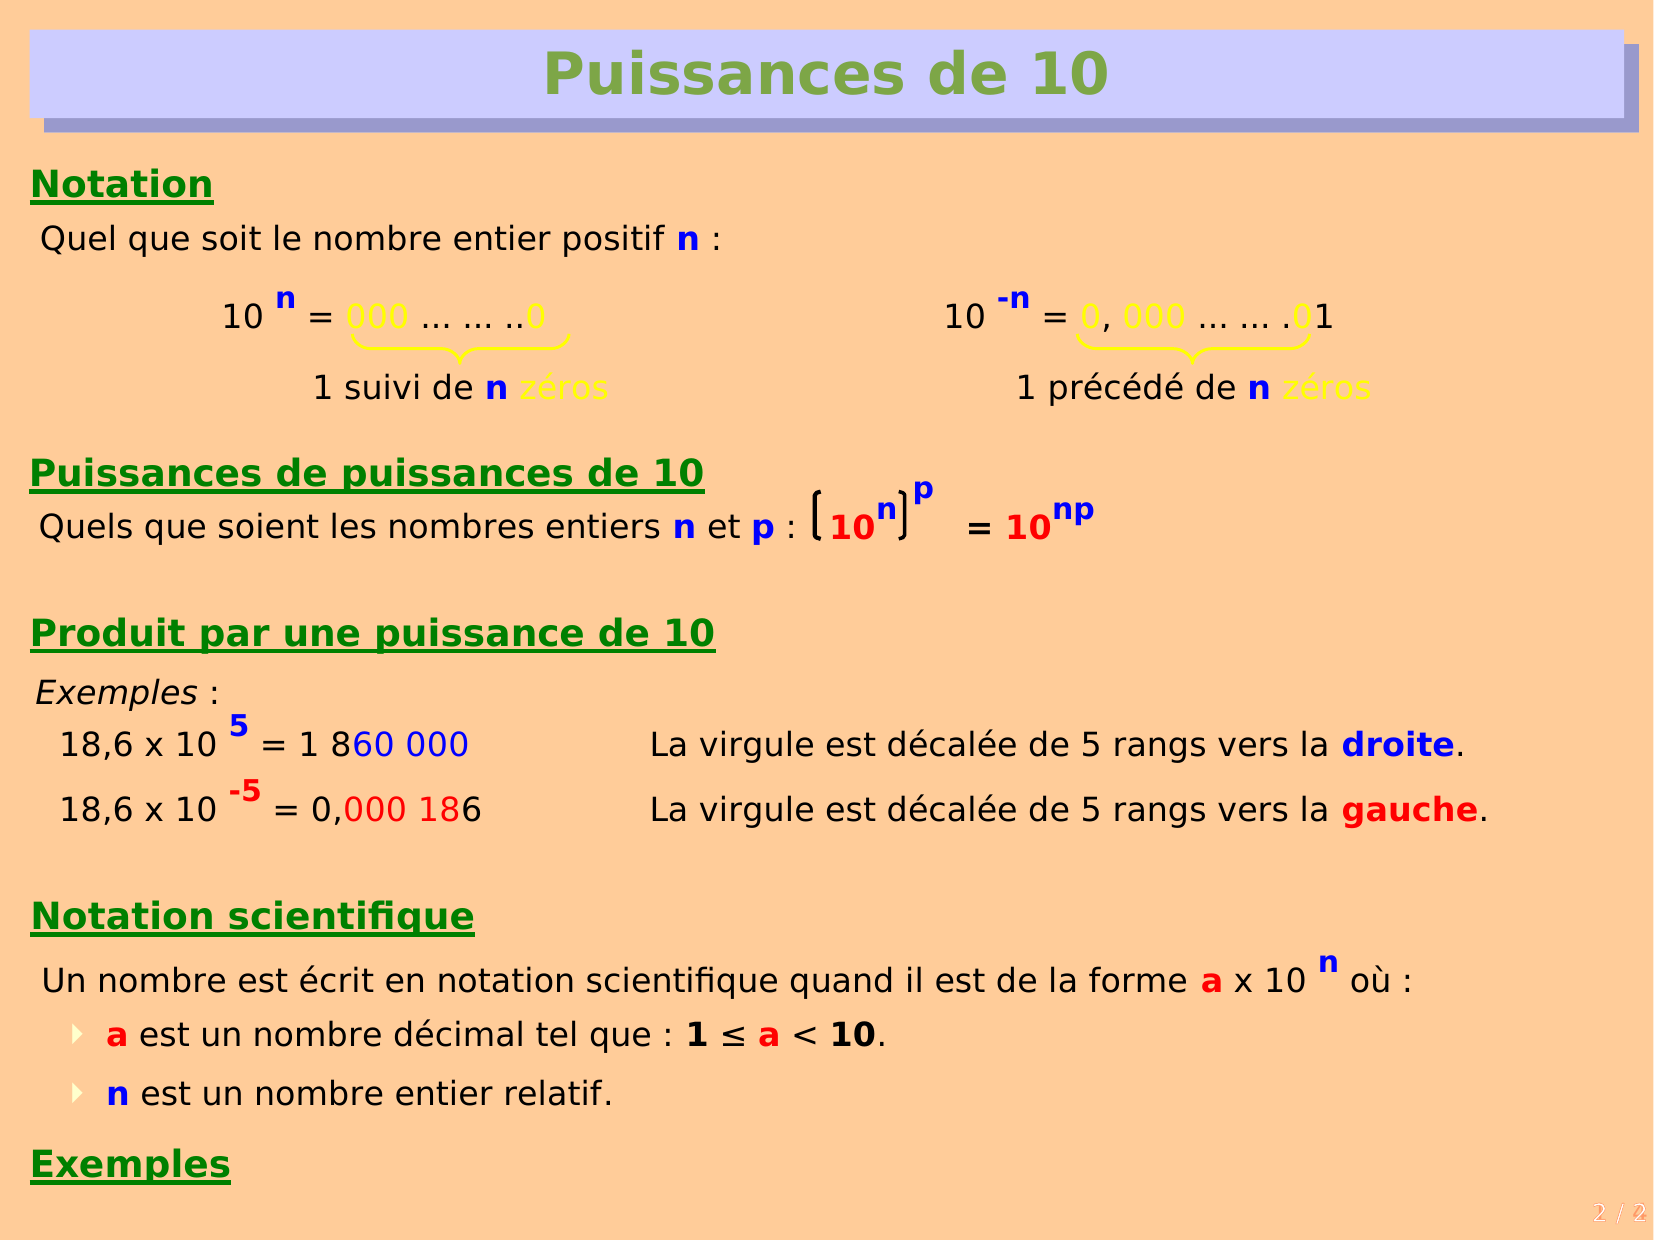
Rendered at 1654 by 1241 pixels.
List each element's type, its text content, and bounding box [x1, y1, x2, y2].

text_box 2 / 2 [1591, 1198, 1649, 1235]
text_box 18,6 x 10 -5 = 0,000 186 [59, 773, 483, 830]
text_box 1 précédé de n zéros [1015, 368, 1373, 408]
text_box Exemples [29, 1142, 232, 1187]
text_box  a est un nombre décimal tel que : 1 ≤ a < 10. [62, 1015, 888, 1055]
text_box Notation scientifique [29, 894, 477, 939]
text_box 10 -n = 0, 000 ... ... .01 [943, 280, 1344, 337]
text_box La virgule est décalée de 5 rangs vers la droite. [649, 725, 1466, 765]
text_box p [912, 470, 935, 527]
text_box  n est un nombre entier relatif. [62, 1074, 614, 1114]
text_box Un nombre est écrit en notation scientifique quand il est de la forme a x 10 n où : [41, 944, 1459, 1001]
text_box Quel que soit le nombre entier positif n : [39, 212, 723, 266]
text_box La virgule est décalée de 5 rangs vers la gauche. [649, 790, 1490, 830]
text_box Exemples : [35, 666, 221, 720]
text_box Puissances de puissances de 10 [28, 451, 706, 496]
text_box Notation [29, 162, 215, 207]
text_box Quels que soient les nombres entiers n et p : [38, 500, 798, 554]
title Puissances de 10 [29, 29, 1625, 119]
text_box 10 n = 000 ... ... ..0 [207, 280, 570, 337]
text_box 1 suivi de n zéros [307, 368, 615, 414]
text_box 18,6 x 10 5 = 1 860 000 [59, 708, 471, 765]
text_box 10n = 10np [760, 491, 1096, 548]
text_box Produit par une puissance de 10 [29, 611, 717, 656]
